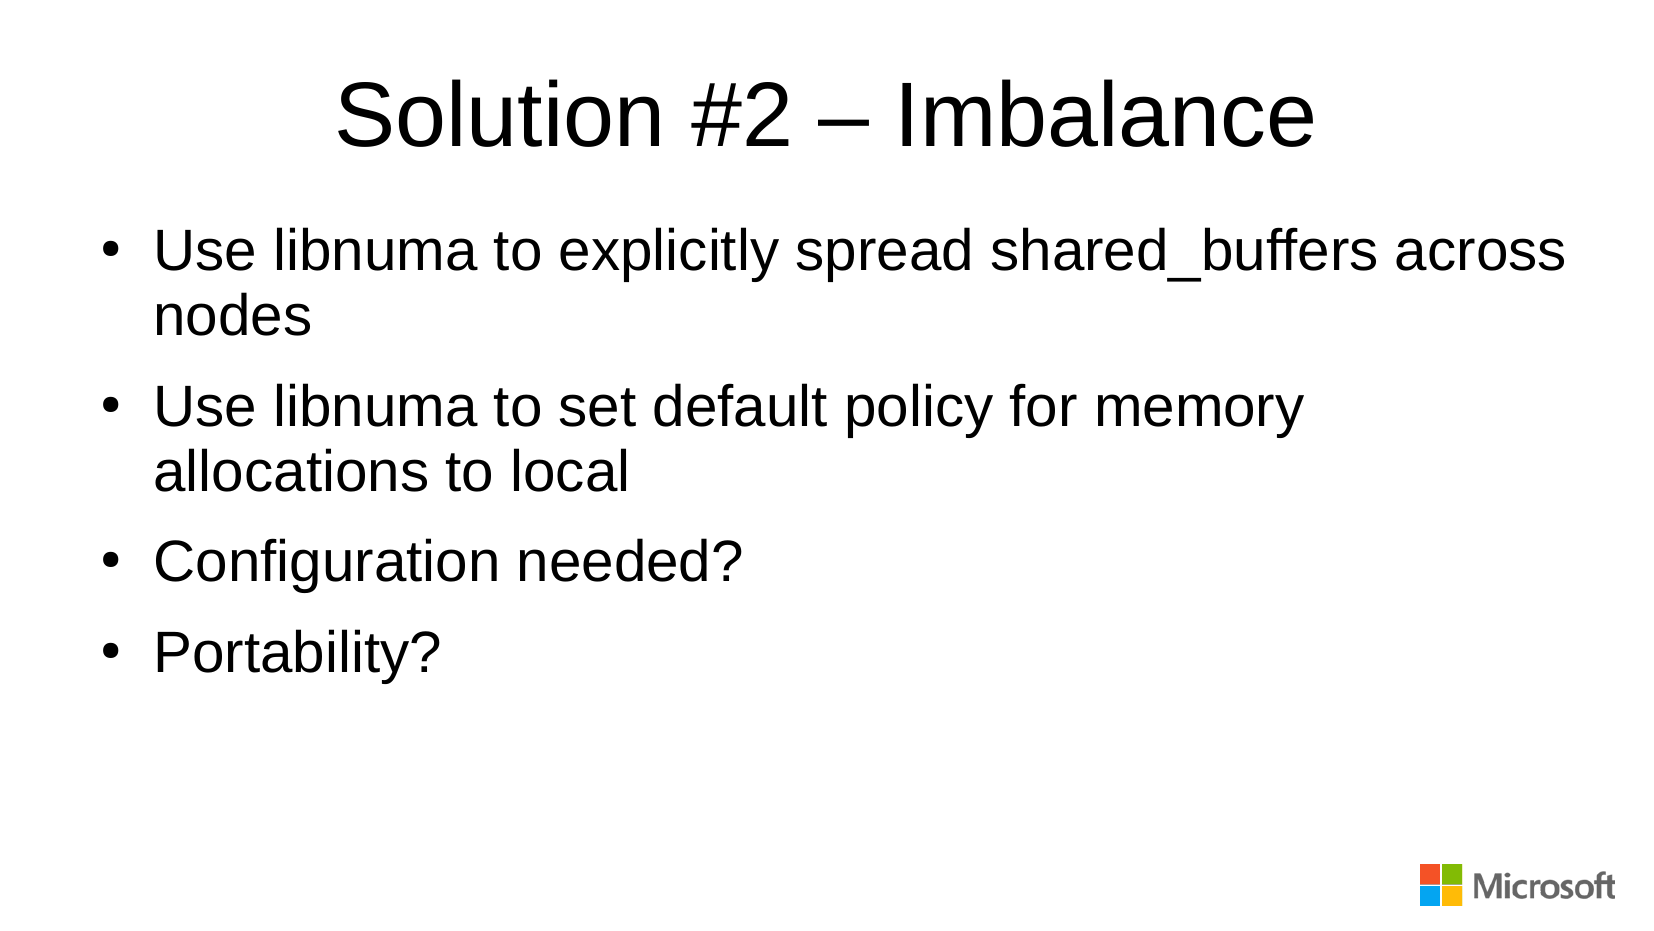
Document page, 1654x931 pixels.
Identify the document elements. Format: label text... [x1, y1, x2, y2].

title Solution #2 – Imbalance [82, 37, 1571, 193]
picture [1420, 864, 1615, 906]
list Use libnuma to explicitly spread shared_buffers across nodes Use libnuma to set default policy for memory allocations to local Configuration needed? Portability? [82, 217, 1571, 757]
